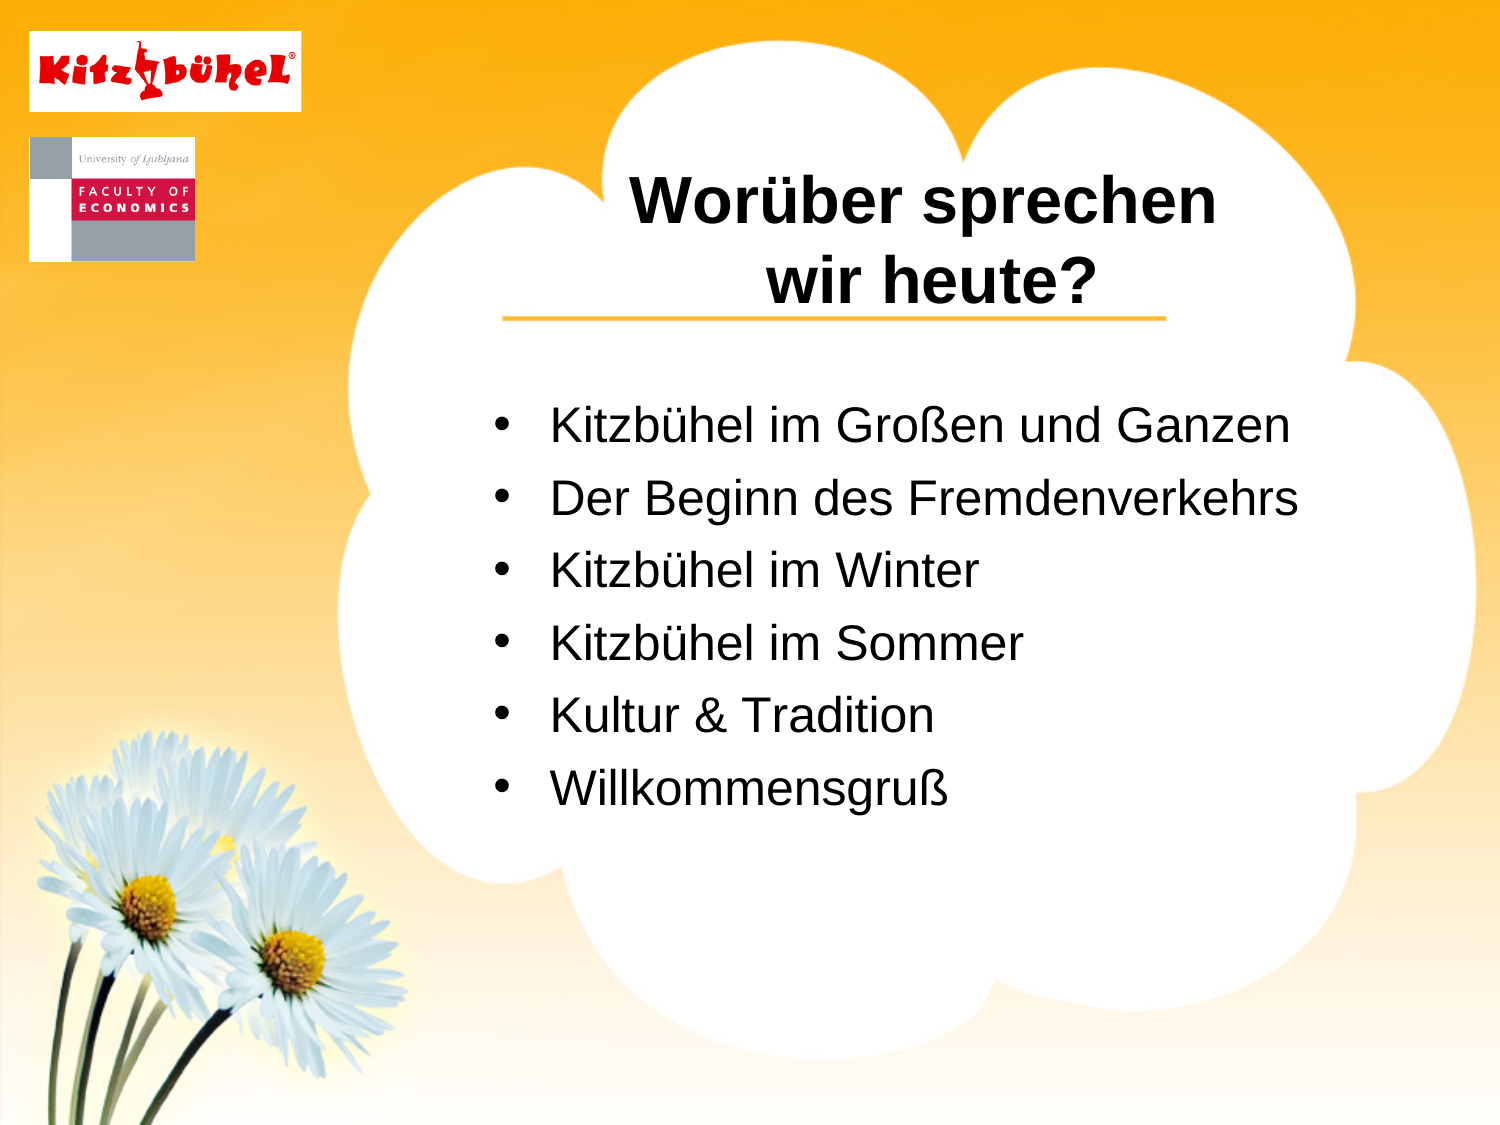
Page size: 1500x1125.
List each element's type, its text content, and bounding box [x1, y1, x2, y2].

title Worüber sprechen wir heute? [584, 142, 1282, 331]
list Kitzbühel im Großen und Ganzen Der Beginn des Fremdenverkehrs Kitzbühel im Winter Kitzbühel im Sommer Kultur & Tradition Willkommensgruß [478, 385, 1365, 1125]
picture [0, 0, 1500, 1125]
